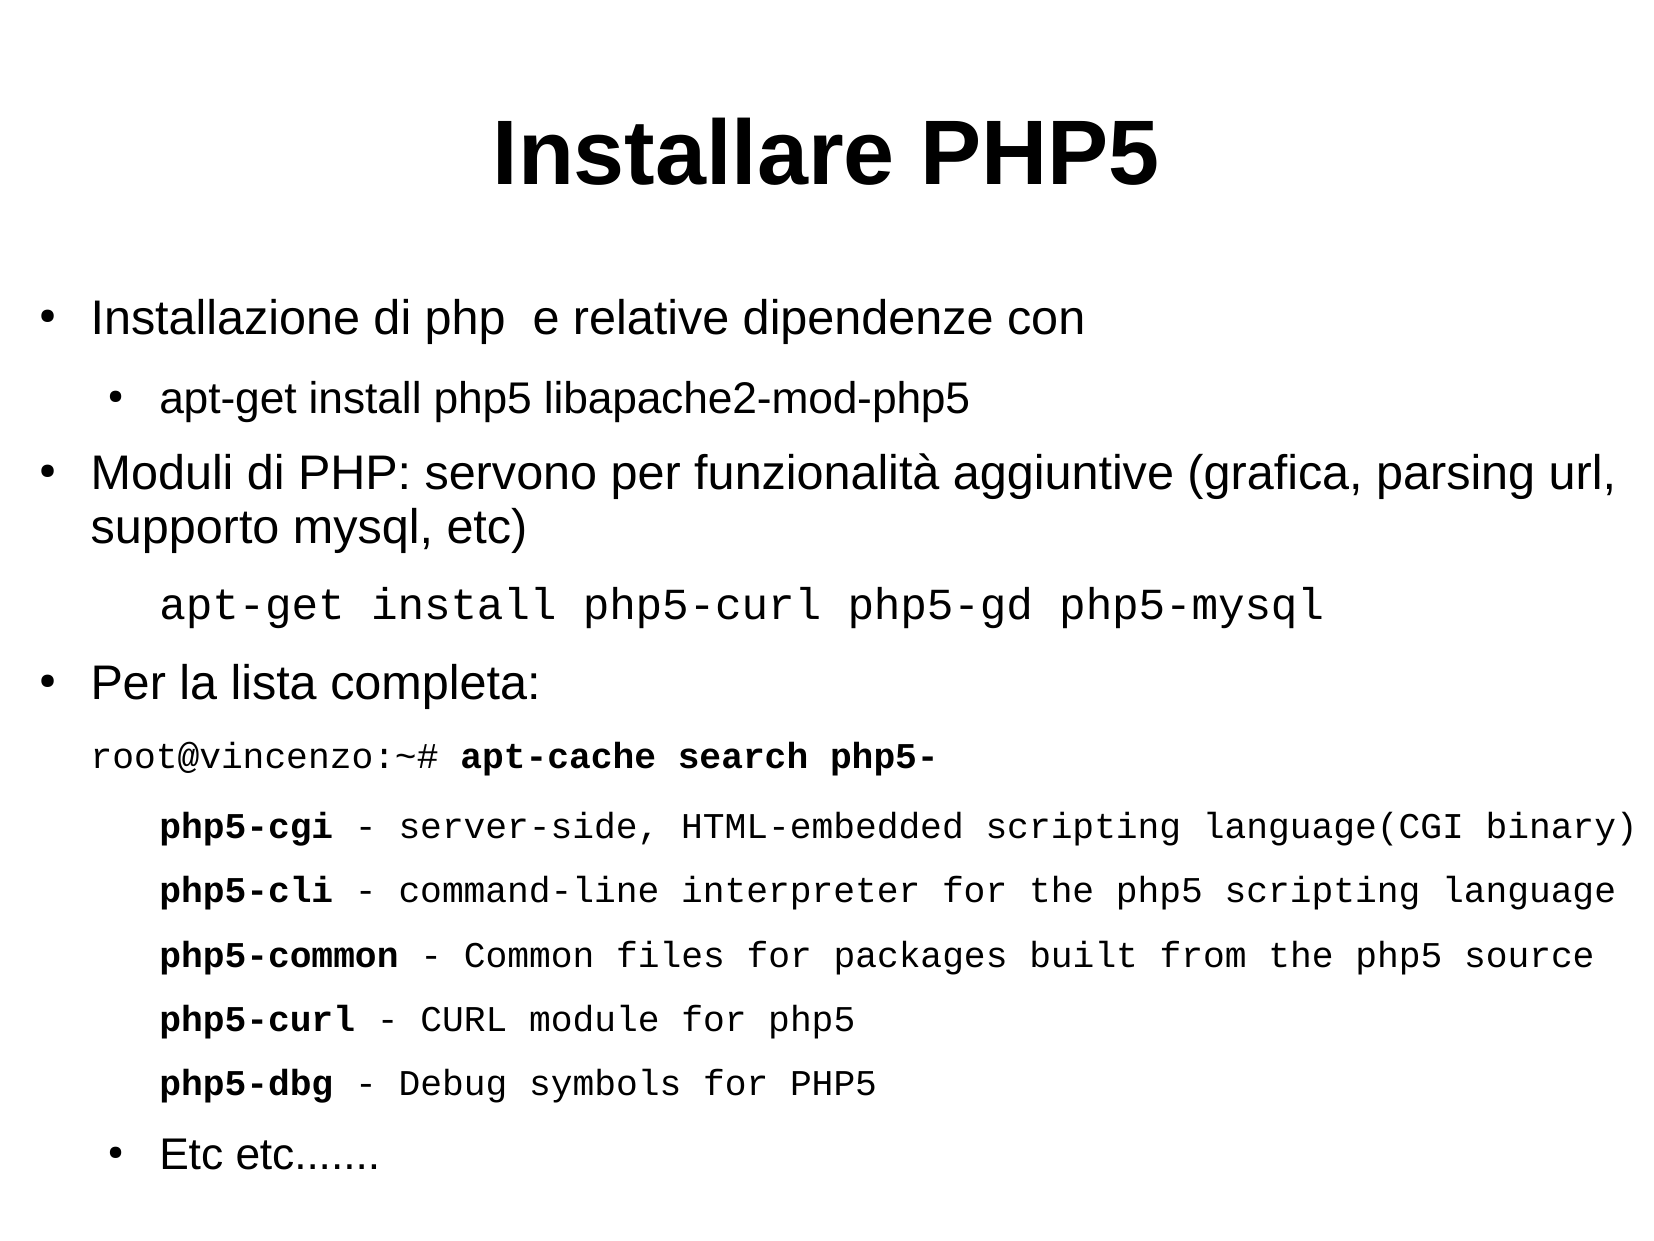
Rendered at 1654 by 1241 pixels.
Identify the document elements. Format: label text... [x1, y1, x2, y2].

title Installare PHP5 [82, 49, 1571, 257]
list Installazione di php e relative dipendenze con apt-get install php5 libapache2-mod-php5 Moduli di PHP: servono per funzionalità aggiuntive (grafica, parsing url, supporto mysql, etc) apt-get install php5-curl php5-gd php5-mysql Per la lista completa: root@vincenzo:~# apt-cache search php5- php5-cgi - server-side, HTML-embedded scripting language(CGI binary) php5-cli - command-line interpreter for the php5 scripting language php5-common - Common files for packages built from the php5 source php5-curl - CURL module for php5 php5-dbg - Debug symbols for PHP5 Etc etc....... [21, 290, 1654, 1217]
